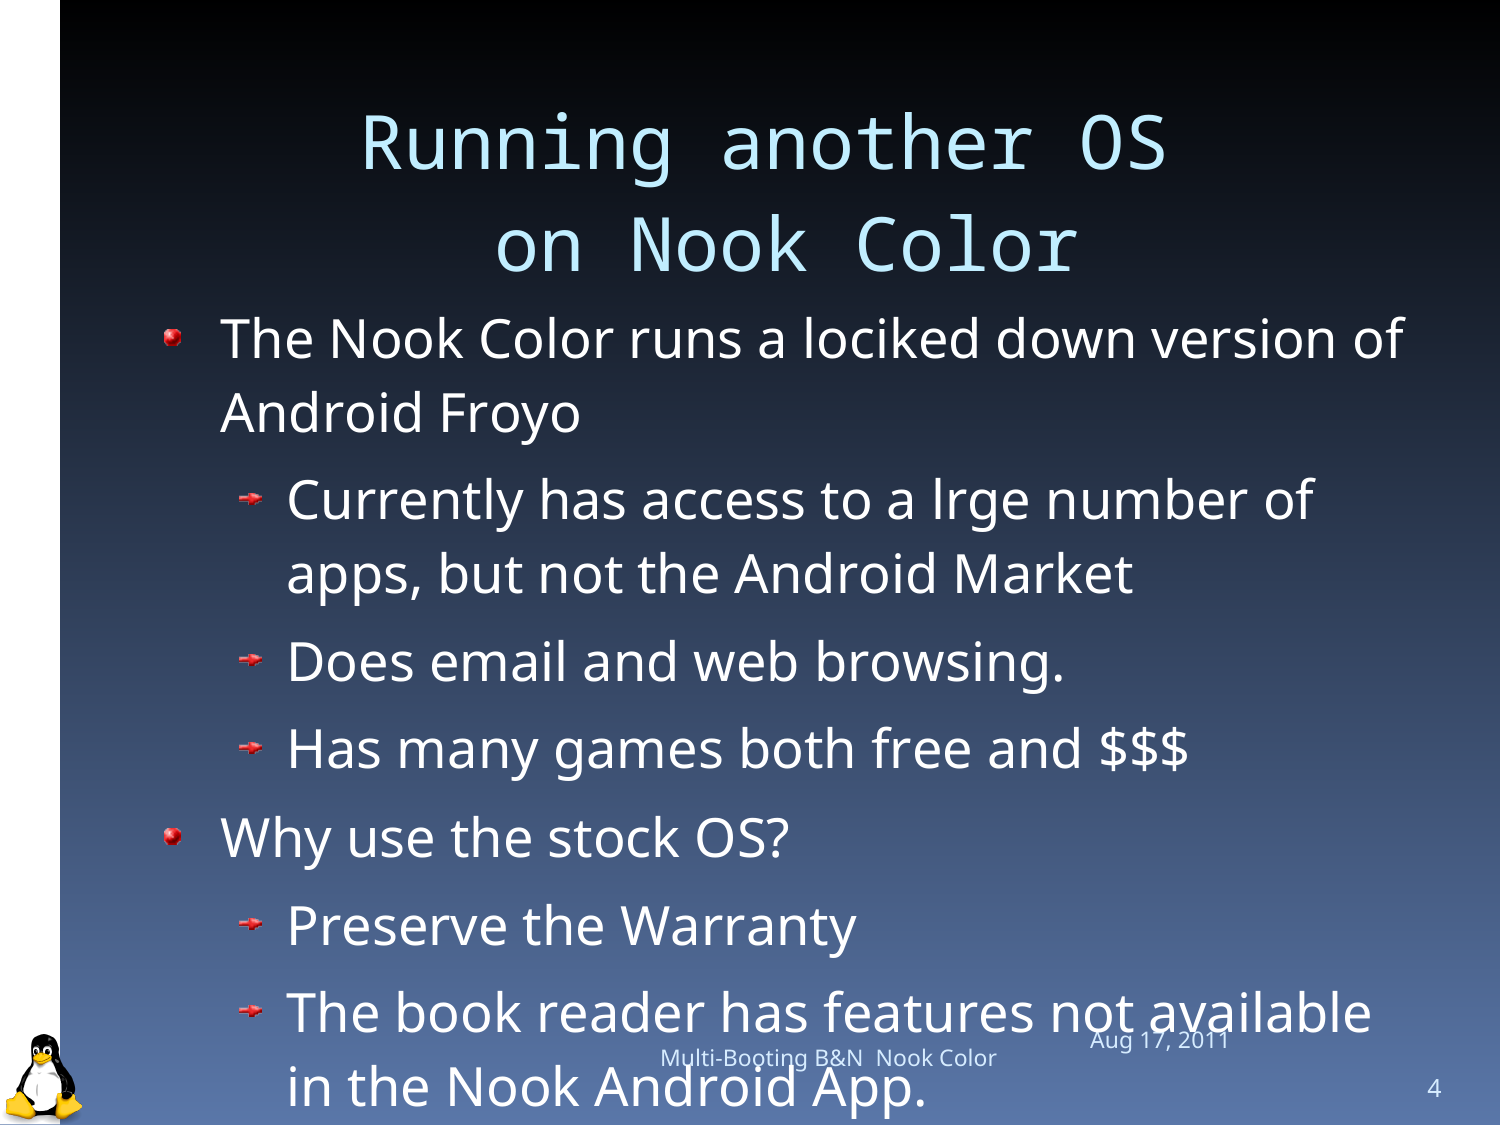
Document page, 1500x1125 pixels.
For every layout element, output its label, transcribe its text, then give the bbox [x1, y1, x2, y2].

list The Nook Color runs a lociked down version of Android Froyo Currently has access to a lrge number of apps, but not the Android Market Does email and web browsing. Has many games both free and $$$ Why use the stock OS? Preserve the Warranty The book reader has features not available in the Nook Android App. [149, 292, 1425, 1052]
picture [0, 1034, 82, 1125]
title Running another OS on Nook Color [149, 91, 1425, 292]
